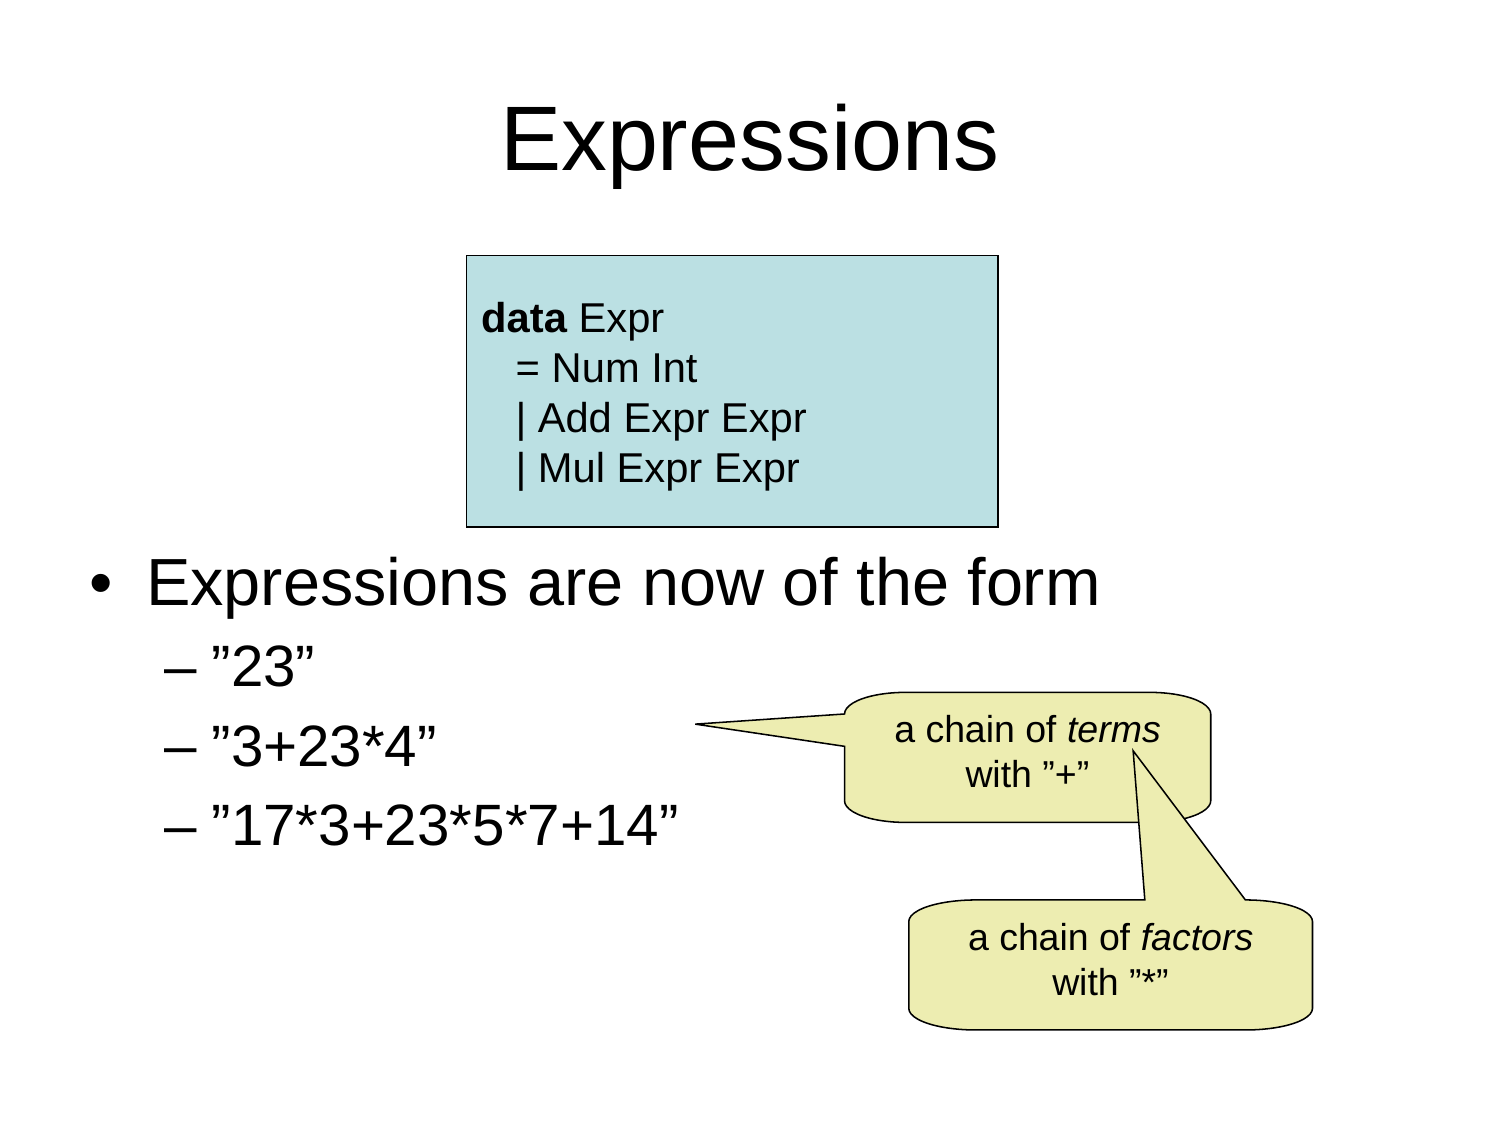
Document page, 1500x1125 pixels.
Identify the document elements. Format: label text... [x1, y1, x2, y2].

text_box data Expr = Num Int | Add Expr Expr | Mul Expr Expr [466, 255, 999, 528]
list Expressions are now of the form ”23” ”3+23*4” ”17*3+23*5*7+14” [75, 262, 1426, 1005]
text_box a chain of factors with ”*” [908, 750, 1313, 1030]
text_box a chain of terms with ”+” [695, 692, 1211, 823]
title Expressions [75, 45, 1426, 233]
